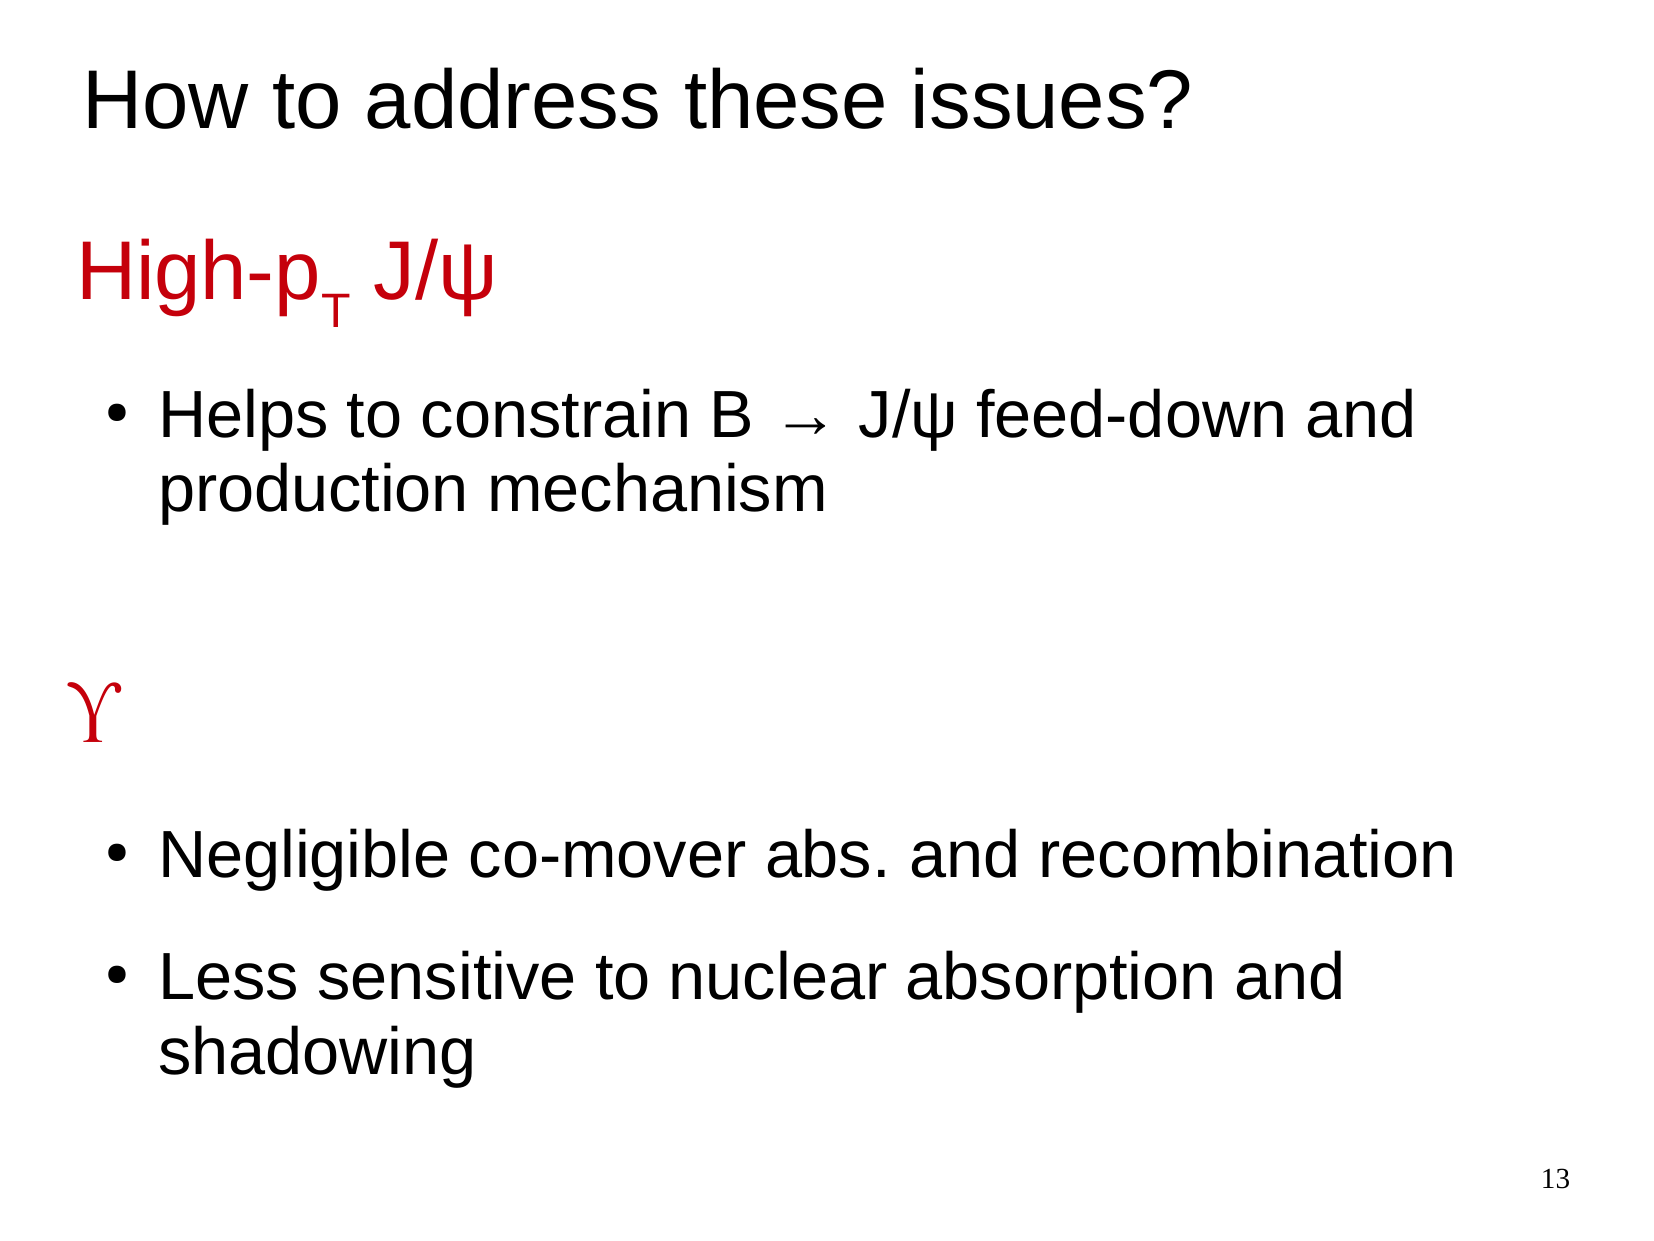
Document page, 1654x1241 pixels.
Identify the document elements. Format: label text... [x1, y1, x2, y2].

text_box High-pT J/ψ [61, 217, 513, 345]
text_box ¡ [53, 677, 135, 802]
title How to address these issues? [82, 49, 1571, 151]
list Helps to constrain B → J/ψ feed-down and production mechanism Negligible co-mover abs. and recombination Less sensitive to nuclear absorption and shadowing [87, 225, 1576, 1126]
